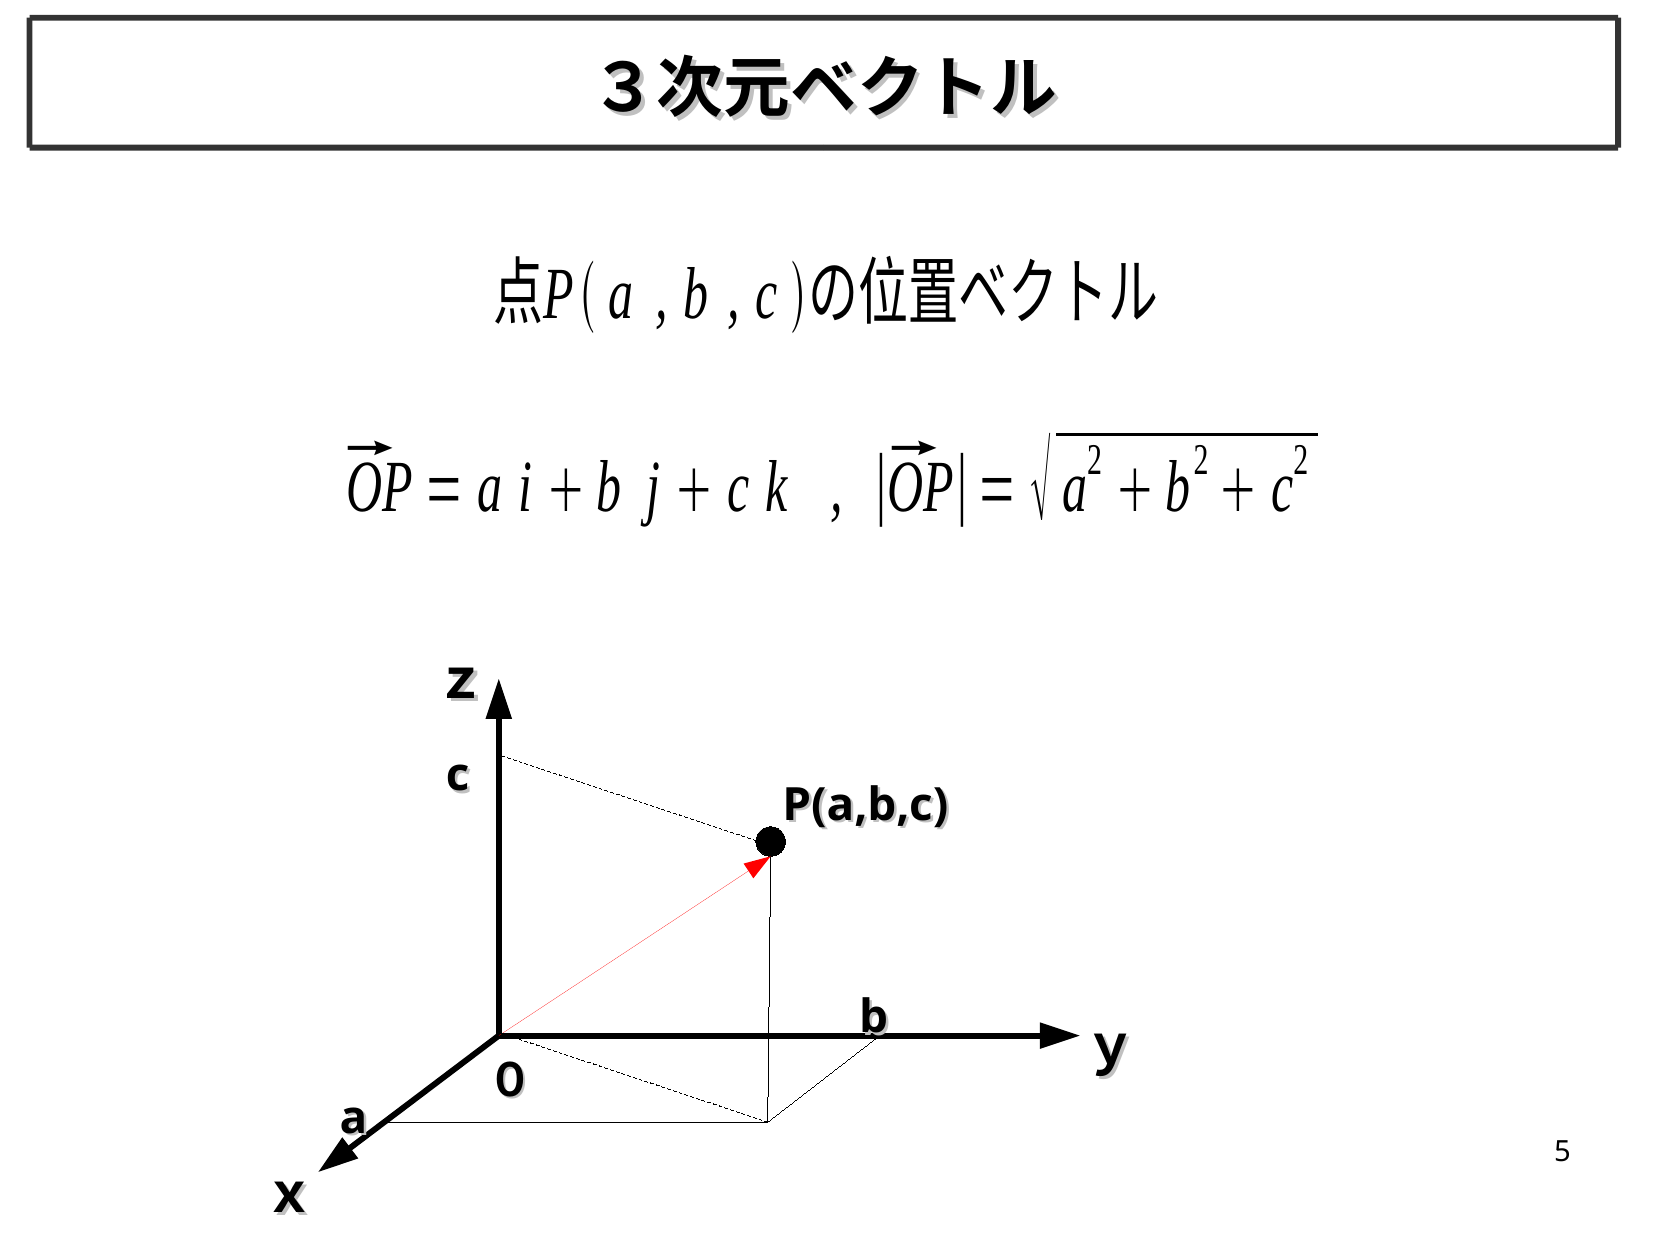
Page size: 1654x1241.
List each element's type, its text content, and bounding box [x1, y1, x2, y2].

text_box b [844, 976, 928, 1063]
text_box [755, 827, 782, 857]
text_box c [431, 734, 514, 821]
text_box P(a,b,c) [767, 763, 1004, 851]
text_box ３次元ベクトル [29, 17, 1619, 148]
text_box ０ [472, 1035, 556, 1123]
chart [330, 253, 1331, 532]
text_box ｘ [248, 1141, 343, 1241]
text_box ｙ [1068, 994, 1164, 1099]
text_box a [324, 1076, 408, 1164]
text_box ｚ [419, 628, 514, 733]
